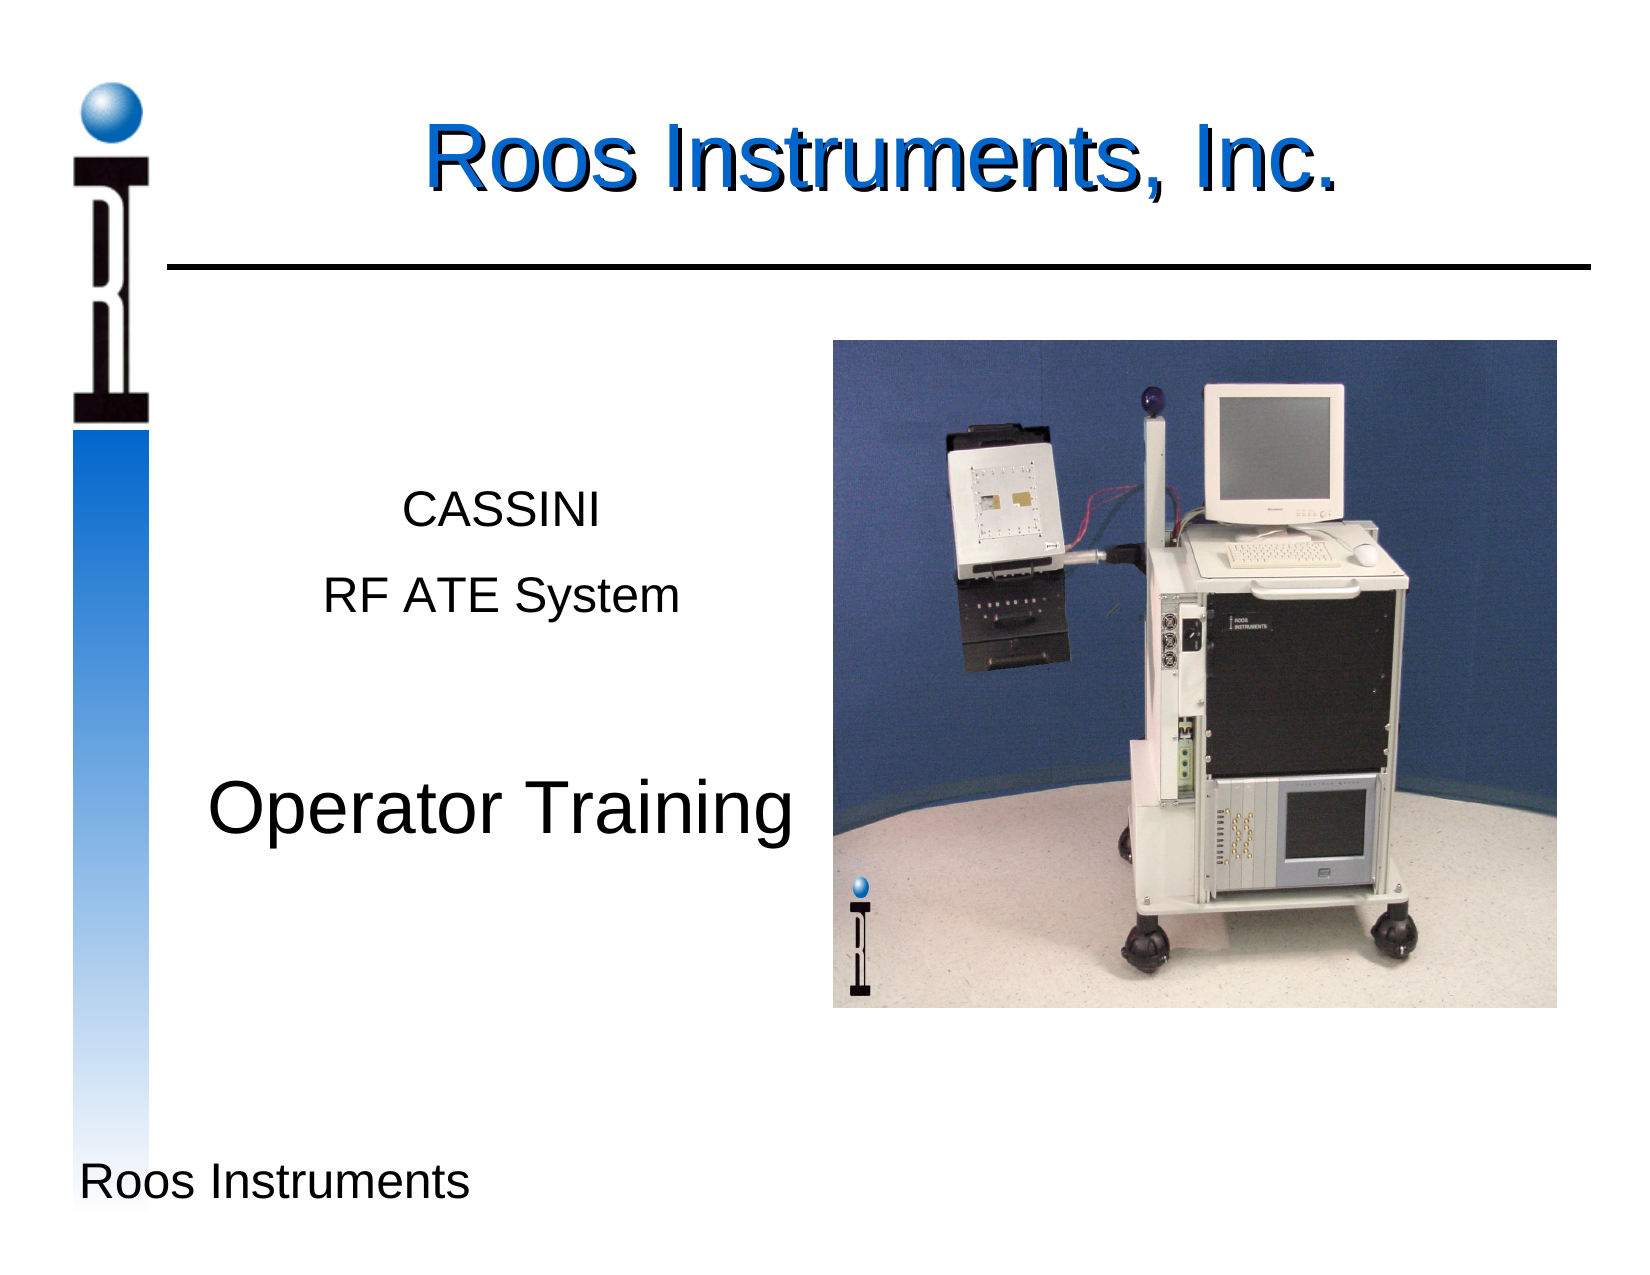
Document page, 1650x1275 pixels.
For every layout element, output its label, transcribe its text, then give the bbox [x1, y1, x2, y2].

picture [69, 78, 154, 430]
picture [833, 340, 1557, 1008]
list CASSINI RF ATE System Operator Training [176, 310, 810, 1106]
title Roos Instruments, Inc. [171, 59, 1591, 253]
